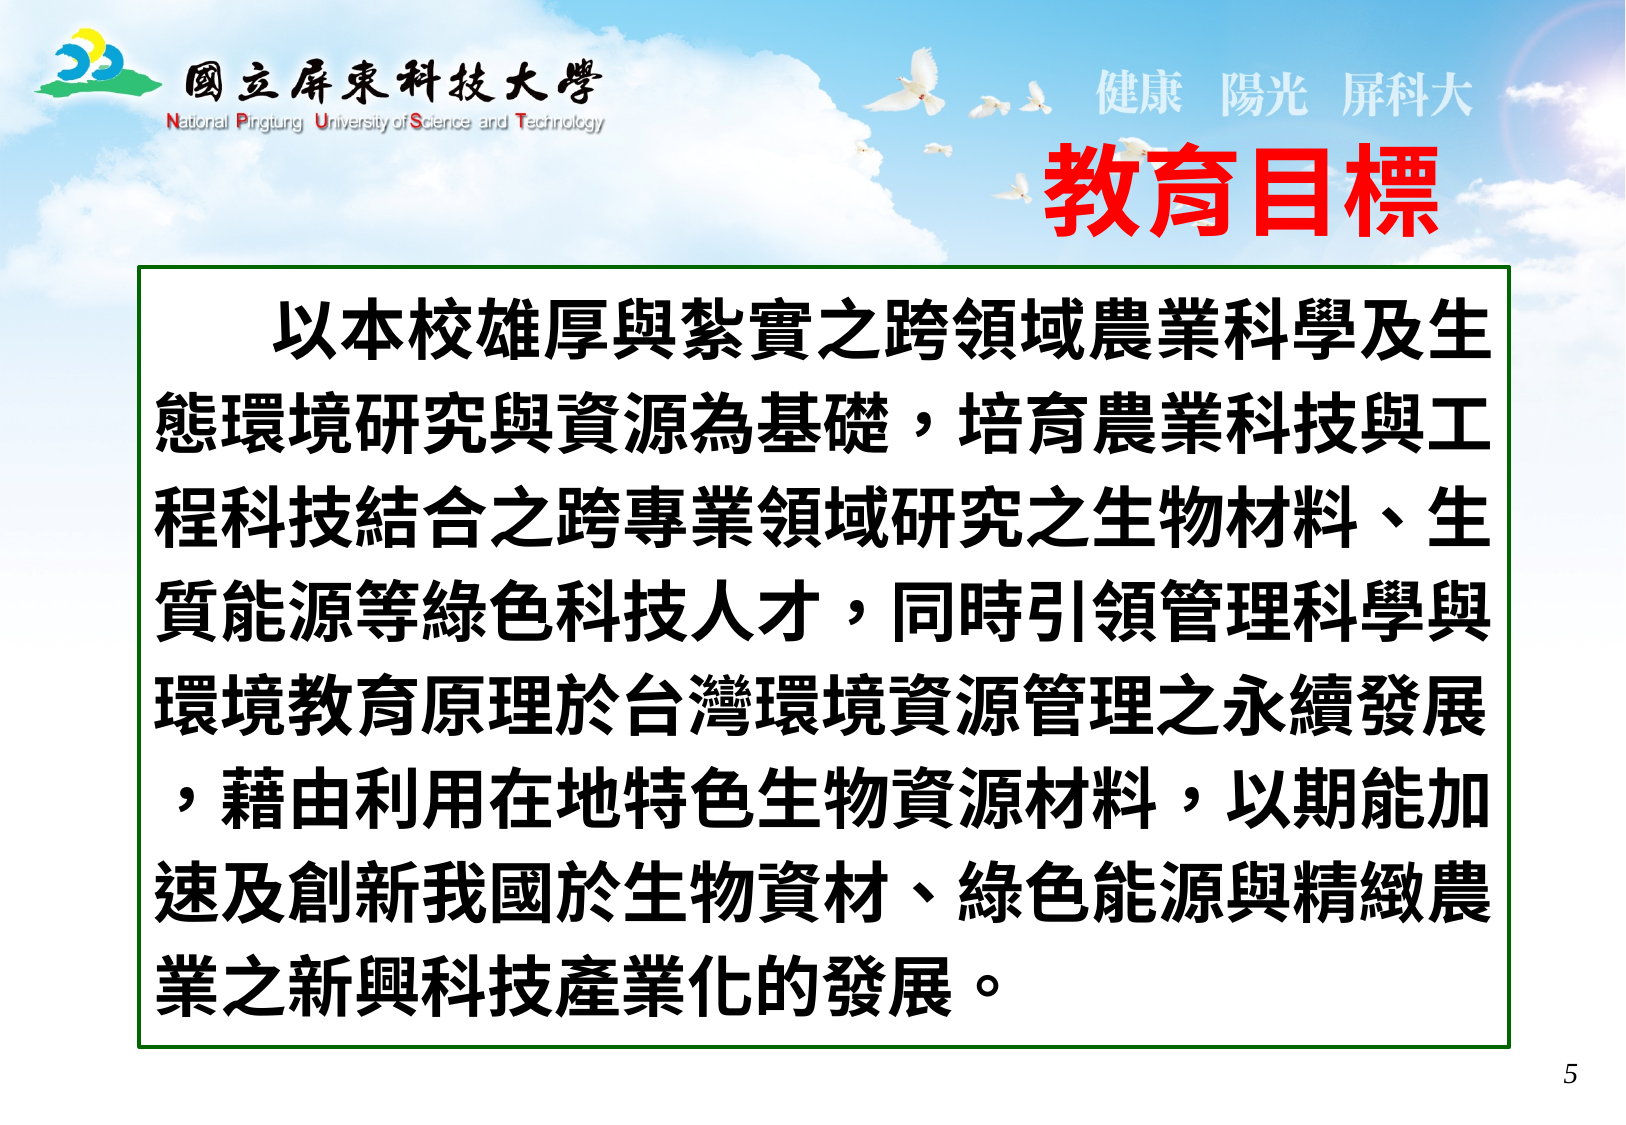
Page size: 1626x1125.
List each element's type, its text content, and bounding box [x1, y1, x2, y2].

picture [0, 0, 1626, 1125]
slide_number <編號> [1214, 1046, 1594, 1125]
text_box 以本校雄厚與紮實之跨領域農業科學及生態環境研究與資源為基礎，培育農業科技與工程科技結合之跨專業領域研究之生物材料、生質能源等綠色科技人才，同時引領管理科學與環境教育原理於台灣環境資源管理之永續發展 ，藉由利用在地特色生物資源材料，以期能加速及創新我國於生物資材、綠色能源與精緻農業之新興科技產業化的發展。 [139, 267, 1510, 1047]
title 教育目標 [930, 149, 1554, 244]
